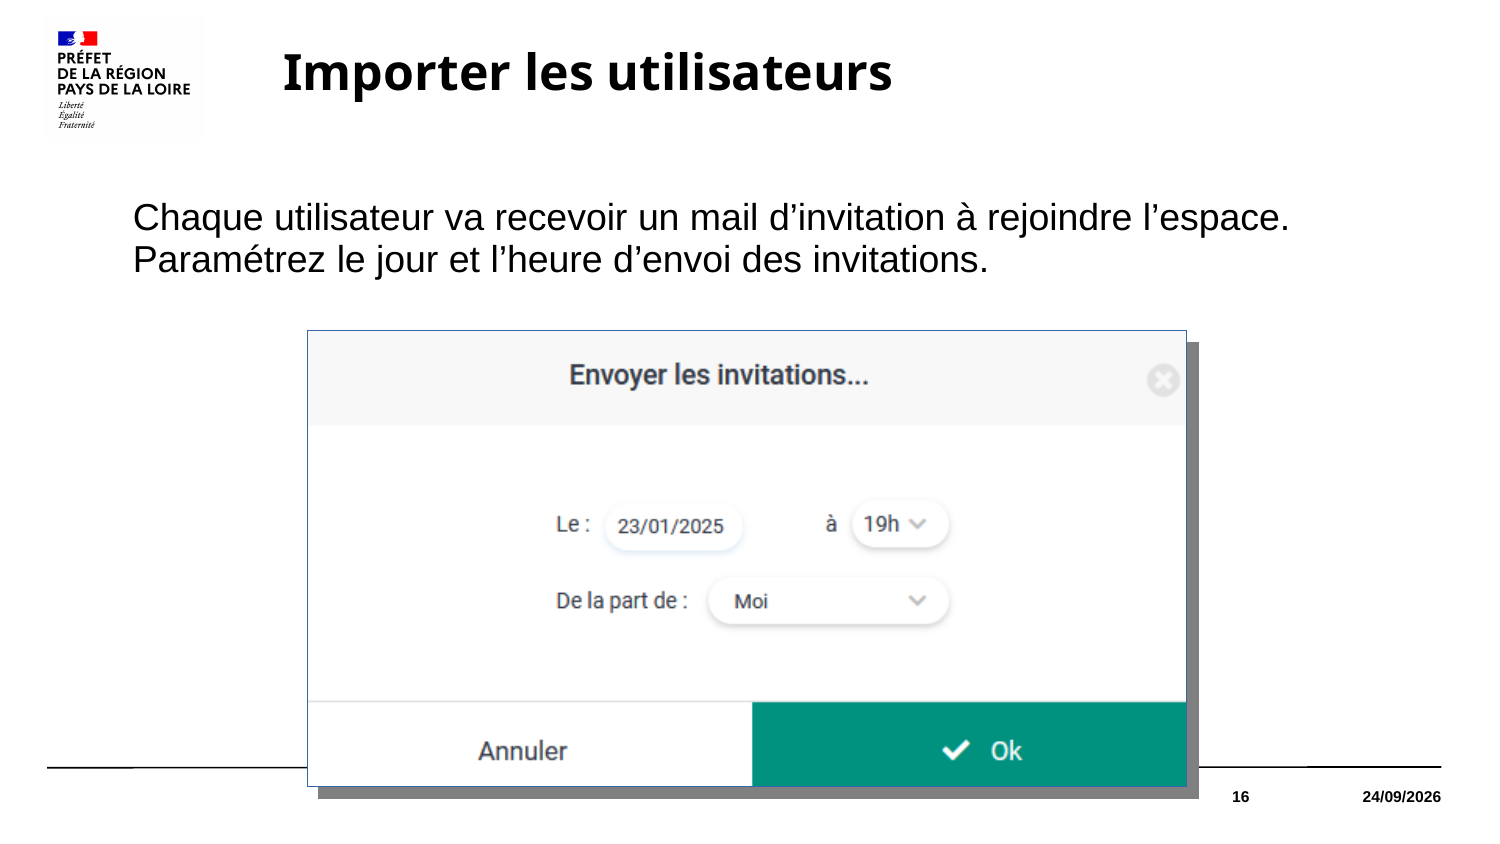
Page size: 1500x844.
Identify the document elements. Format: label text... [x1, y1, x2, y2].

picture [44, 17, 204, 142]
text_box Chaque utilisateur va recevoir un mail d’invitation à rejoindre l’espace. Paramétrez le jour et l’heure d’envoi des invitations. [118, 188, 1394, 288]
picture [307, 330, 1187, 787]
title Importer les utilisateurs [283, 47, 1347, 166]
